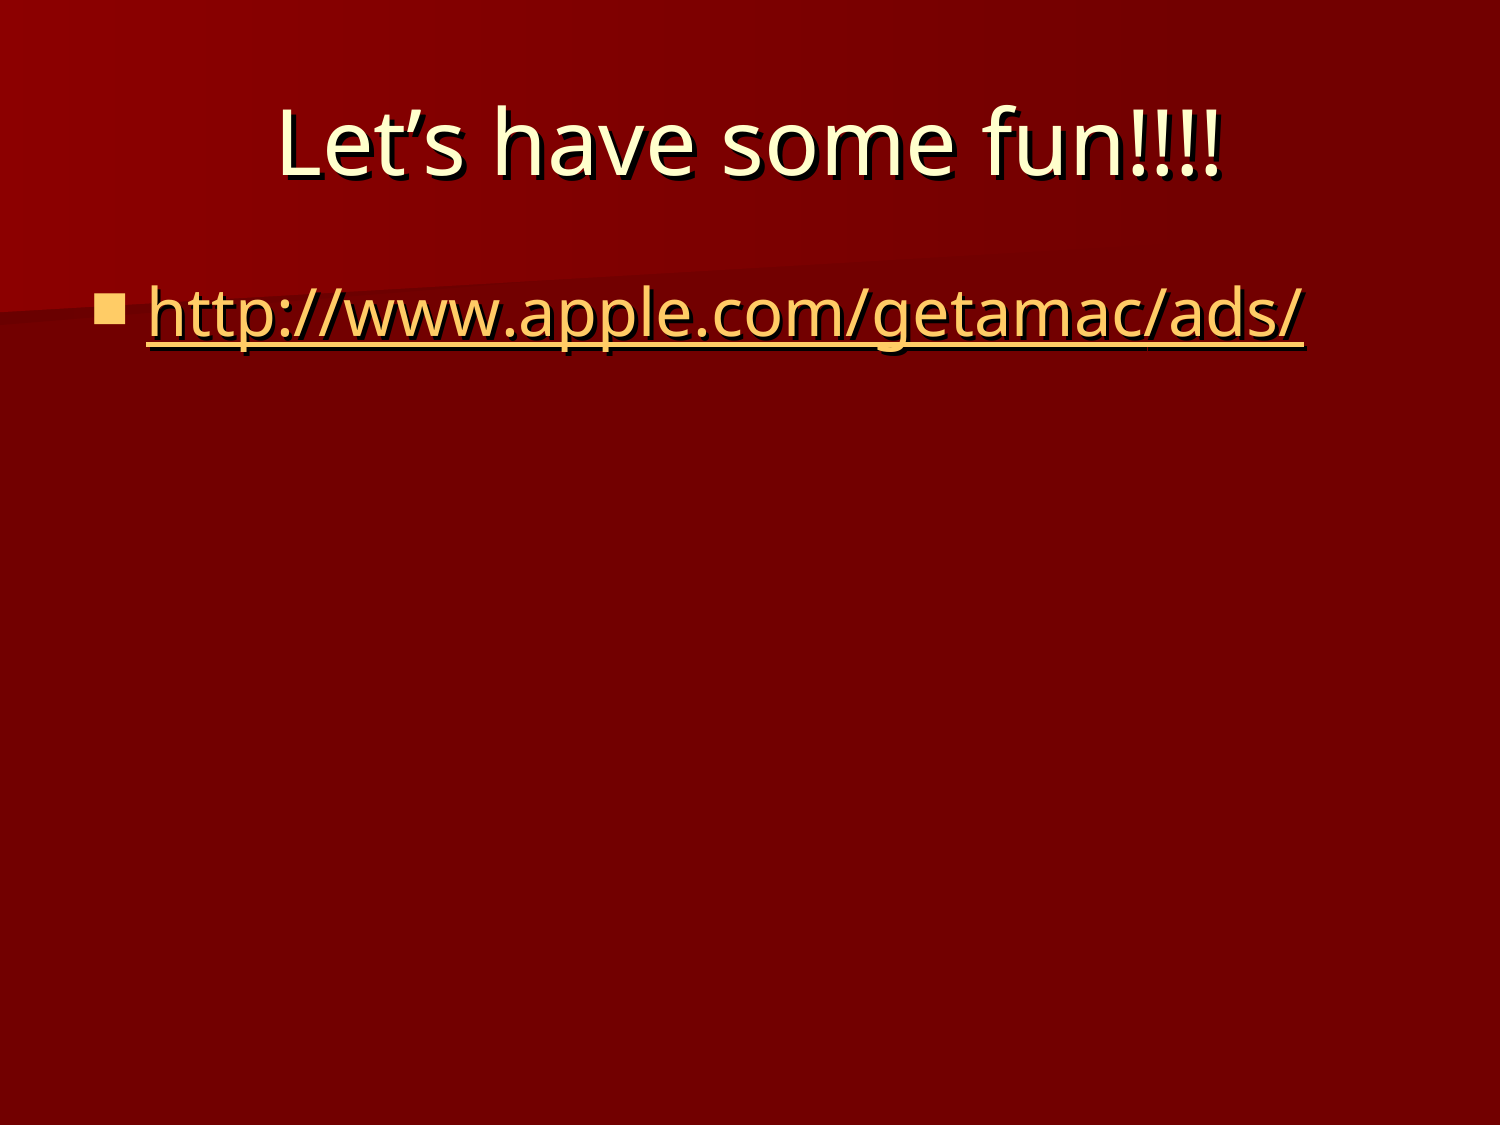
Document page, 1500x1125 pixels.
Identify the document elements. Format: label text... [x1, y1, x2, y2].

list http://www.apple.com/getamac/ads/ [75, 262, 1426, 1000]
title Let’s have some fun!!!! [75, 45, 1426, 233]
